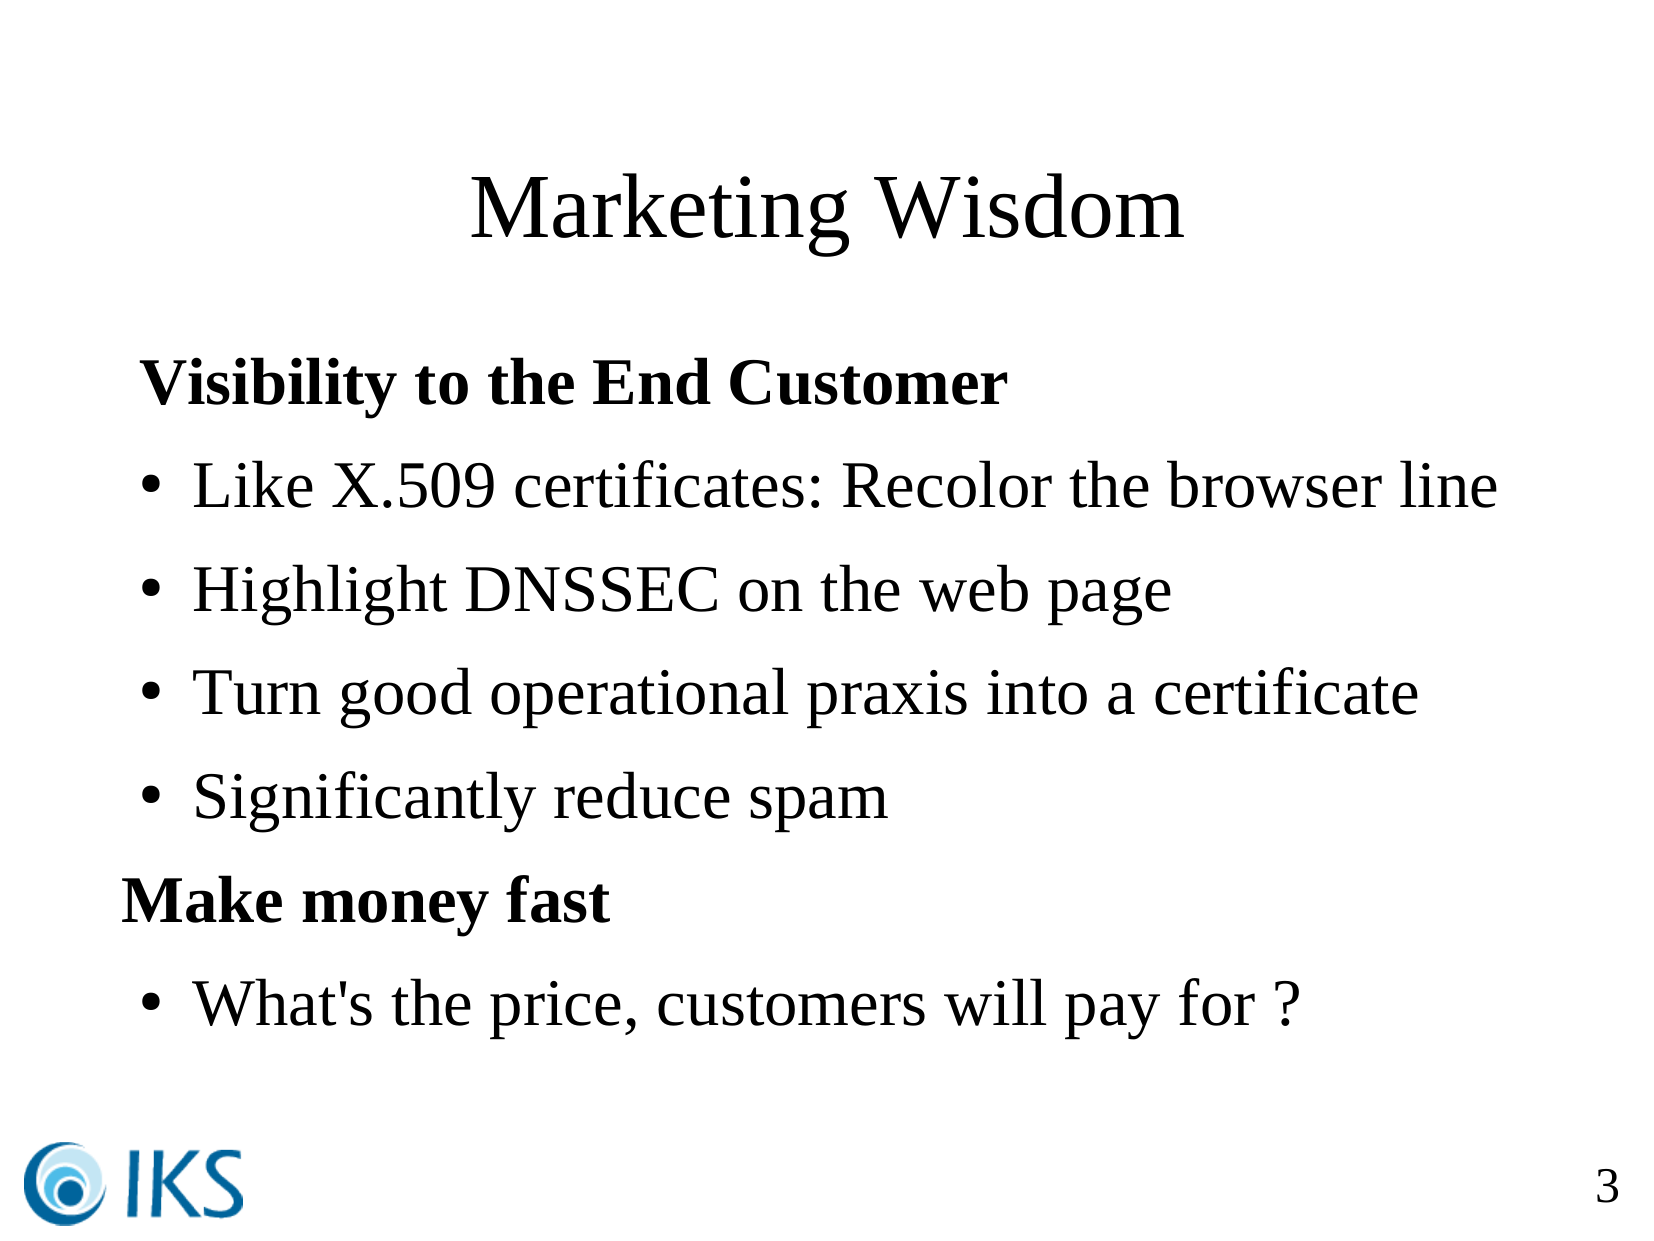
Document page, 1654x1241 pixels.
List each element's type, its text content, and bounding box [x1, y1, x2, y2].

picture [24, 1142, 243, 1226]
title Marketing Wisdom [121, 102, 1534, 311]
list Visibility to the End Customer Like X.509 certificates: Recolor the browser line Highlight DNSSEC on the web page Turn good operational praxis into a certificate Significantly reduce spam Make money fast What's the price, customers will pay for ? [121, 344, 1534, 1144]
